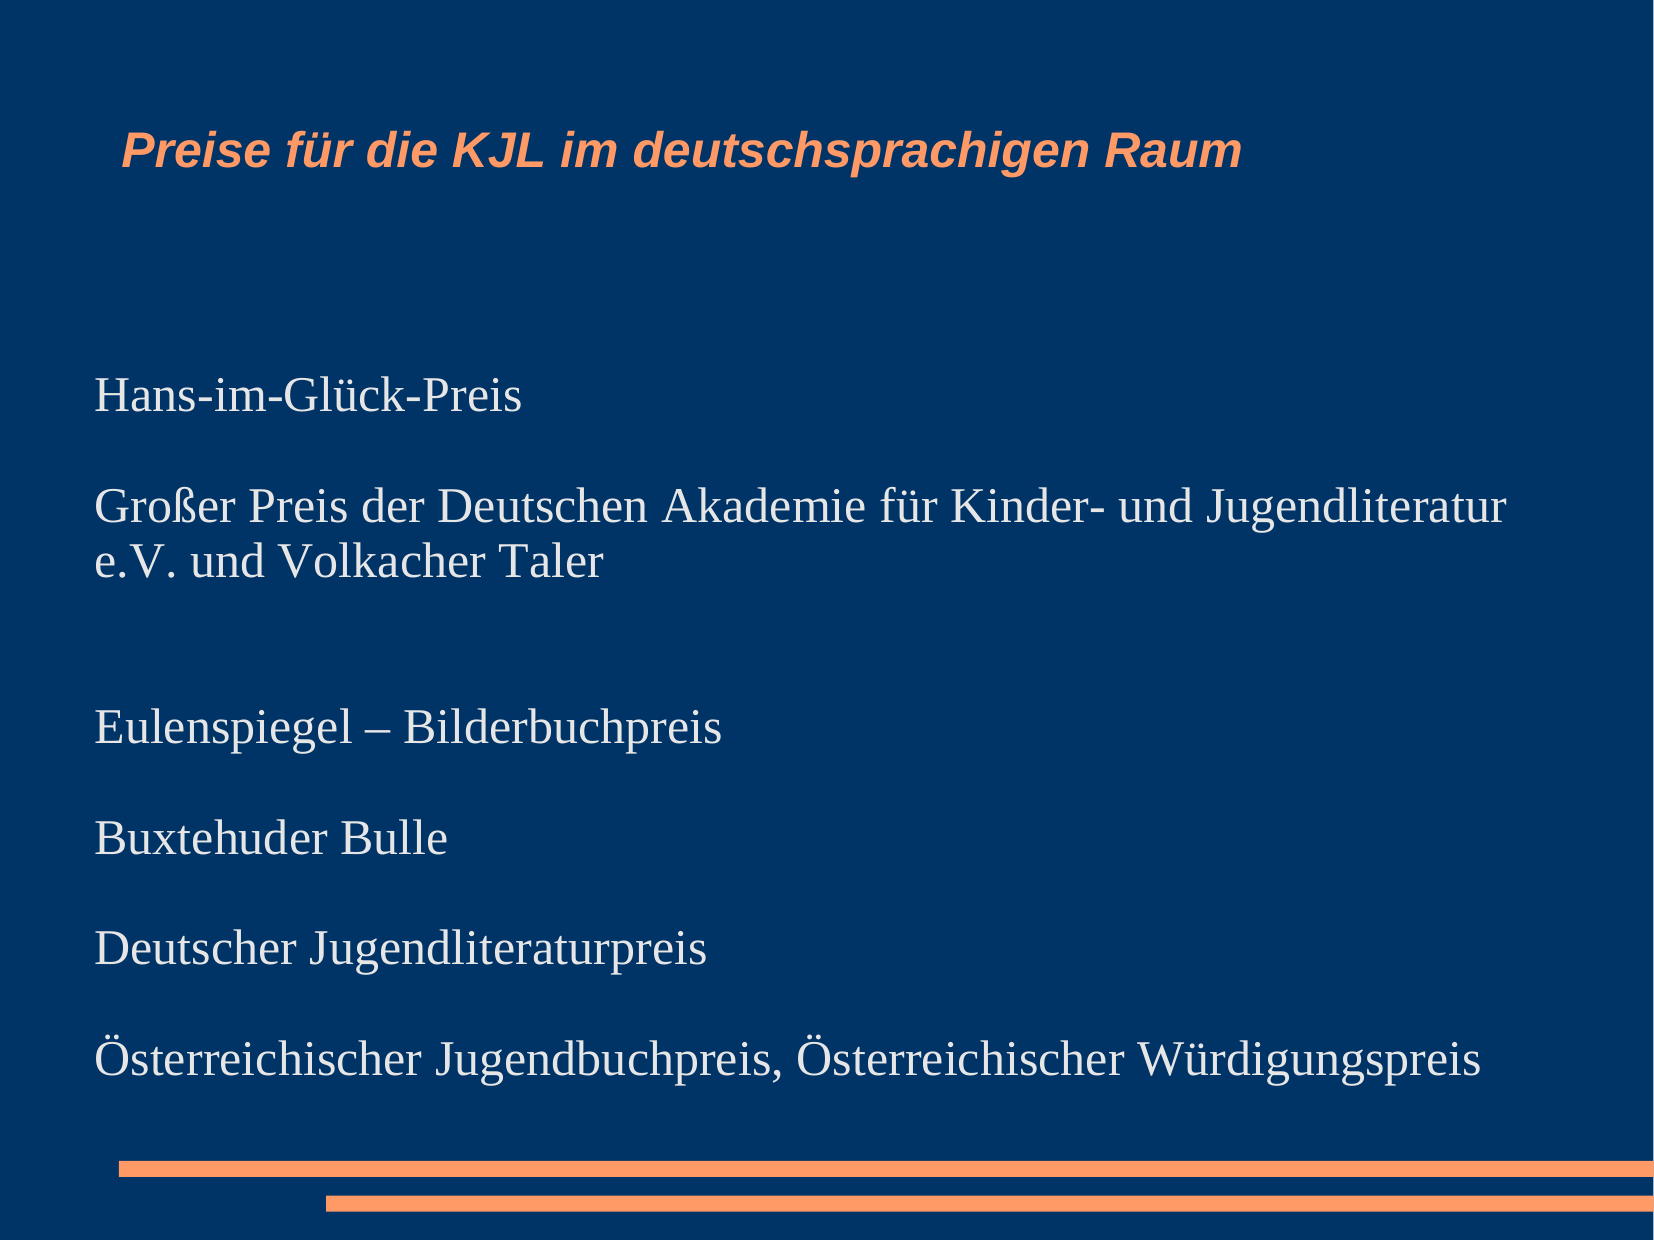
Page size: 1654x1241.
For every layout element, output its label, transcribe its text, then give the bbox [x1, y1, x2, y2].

title Preise für die KJL im deutschsprachigen Raum [121, 46, 1534, 254]
list Hans-im-Glück-Preis Großer Preis der Deutschen Akademie für Kinder- und Jugendliteratur e.V. und Volkacher Taler Eulenspiegel – Bilderbuchpreis Buxtehuder Bulle Deutscher Jugendliteraturpreis Österreichischer Jugendbuchpreis, Österreichischer Würdigungspreis [94, 312, 1534, 1157]
